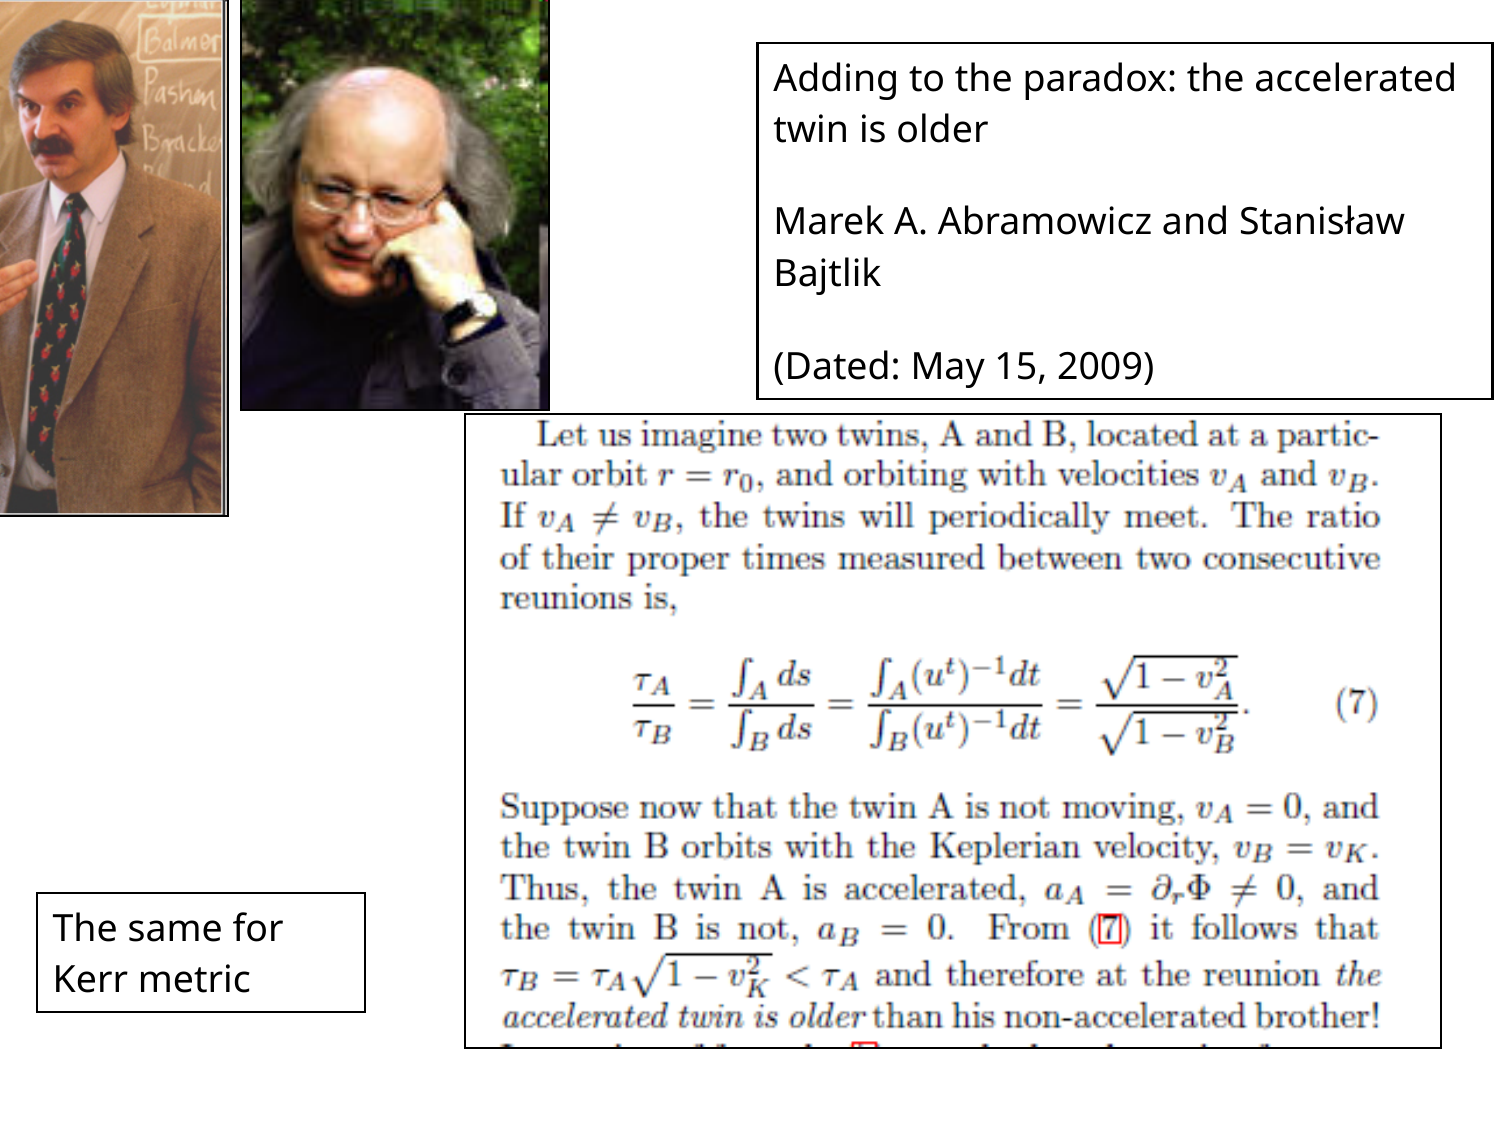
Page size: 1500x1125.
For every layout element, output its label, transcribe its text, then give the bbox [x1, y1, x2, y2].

picture [0, 0, 228, 516]
picture [242, 0, 549, 409]
text_box Adding to the paradox: the accelerated twin is older Marek A. Abramowicz and Stanisław Bajtlik (Dated: May 15, 2009) [757, 42, 1493, 354]
picture [466, 414, 1441, 1047]
text_box The same for Kerr metric [36, 893, 365, 995]
